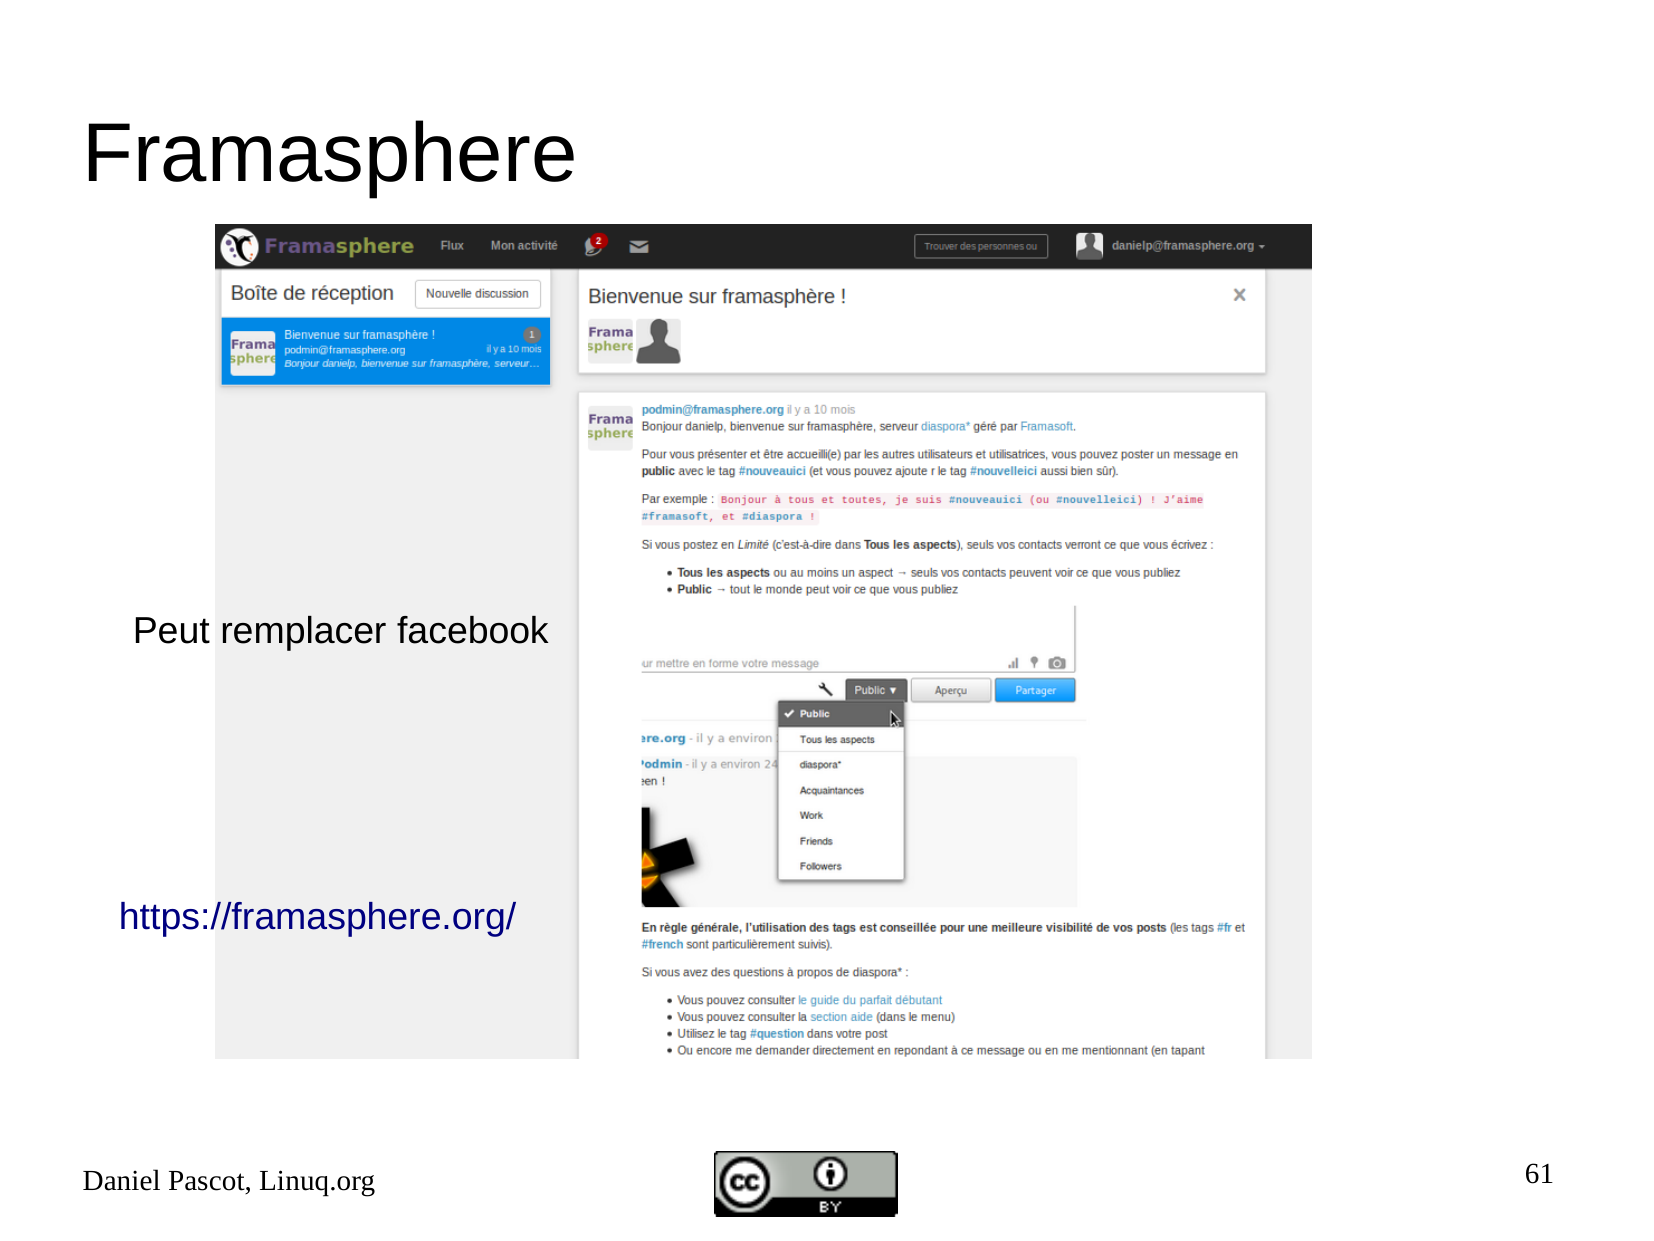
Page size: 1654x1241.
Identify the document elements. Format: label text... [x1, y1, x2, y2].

picture [215, 224, 1312, 1059]
text_box https://framasphere.org/ [104, 888, 532, 945]
text_box Peut remplacer facebook [118, 602, 564, 660]
title Framasphere [82, 49, 1571, 257]
picture [714, 1151, 898, 1217]
